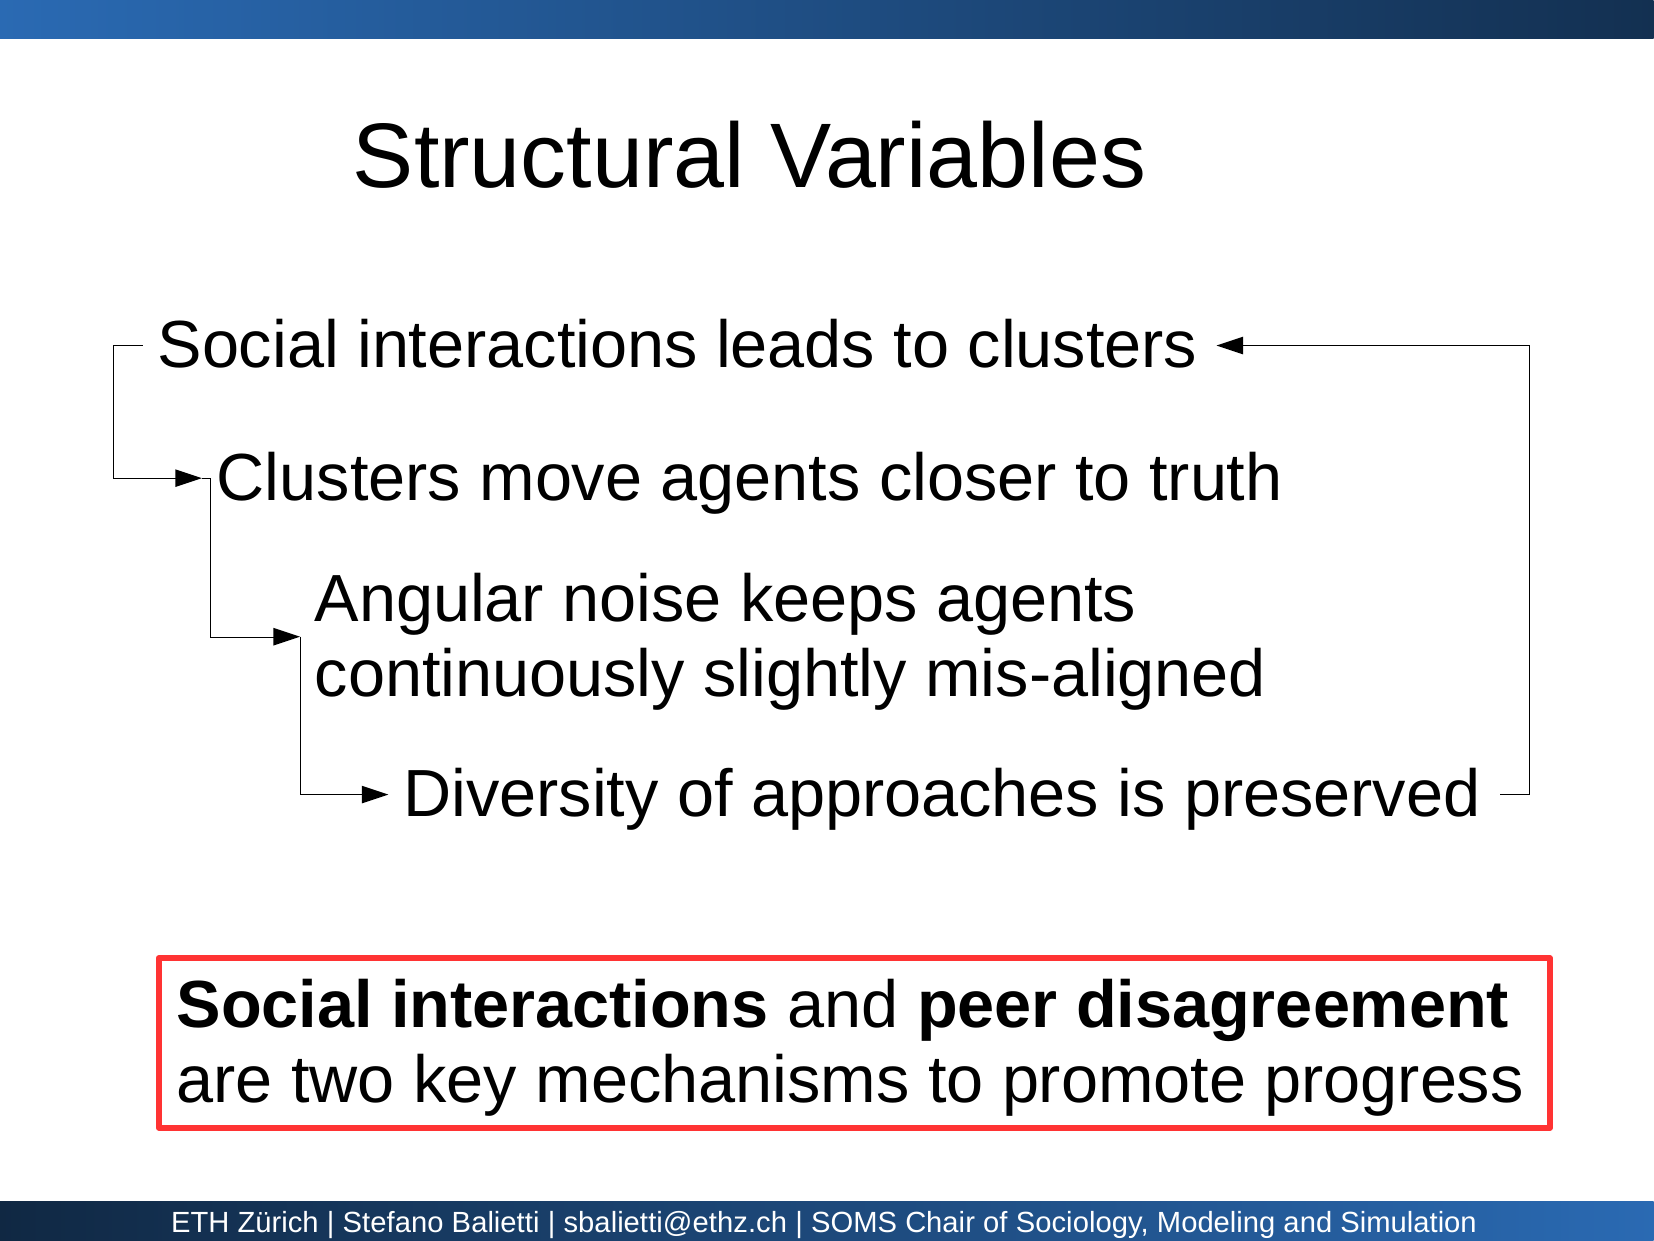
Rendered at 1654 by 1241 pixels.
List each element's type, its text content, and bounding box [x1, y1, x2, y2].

text_box Angular noise keeps agents continuously slightly mis-aligned [300, 555, 1285, 719]
title Structural Variables [0, 105, 1501, 208]
text_box Clusters move agents closer to truth [201, 433, 1302, 523]
text_box Diversity of approaches is preserved [388, 750, 1501, 840]
text_box Social interactions and peer disagreement are two key mechanisms to promote progress [158, 958, 1550, 1128]
text_box Social interactions leads to clusters [142, 300, 1217, 391]
